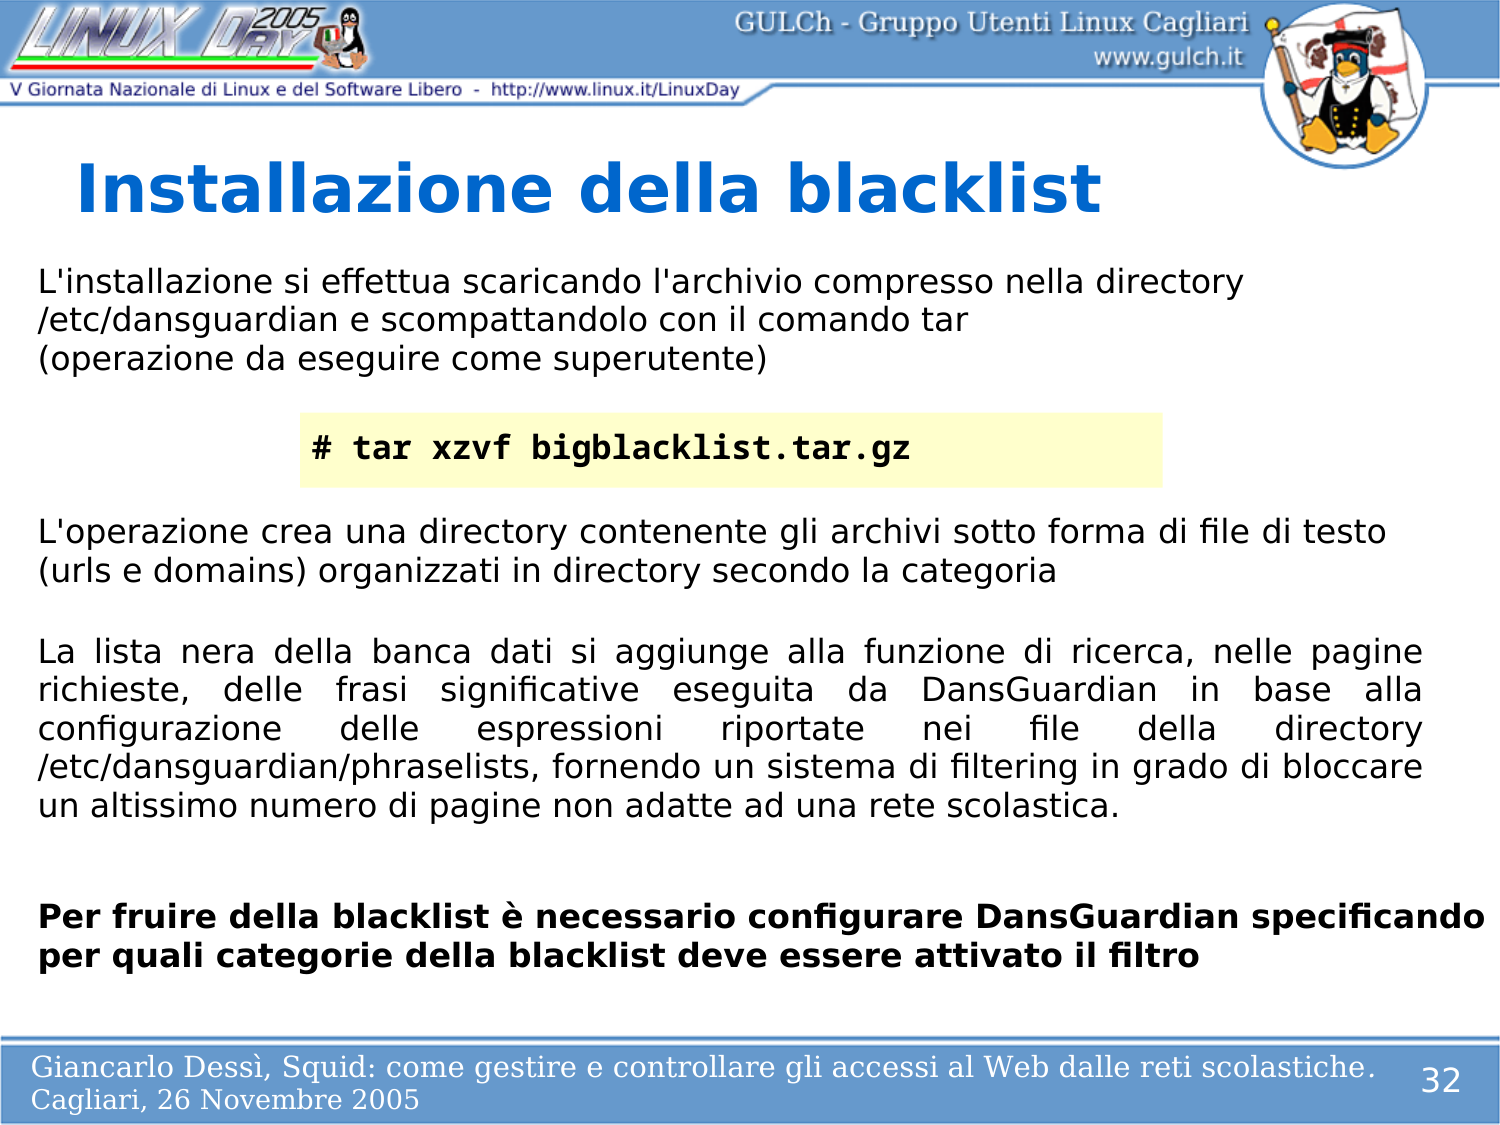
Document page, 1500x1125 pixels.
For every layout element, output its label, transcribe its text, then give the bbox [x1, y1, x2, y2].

text_box Per fruire della blacklist è necessario configurare DansGuardian specificando per quali categorie della blacklist deve essere attivato il filtro [37, 897, 1475, 976]
text_box L'operazione crea una directory contenente gli archivi sotto forma di file di testo (urls e domains) organizzati in directory secondo la categoria [37, 512, 1463, 590]
text_box La lista nera della banca dati si aggiunge alla funzione di ricerca, nelle pagine richieste, delle frasi significative eseguita da DansGuardian in base alla configurazione delle espressioni riportate nei file della directory /etc/dansguardian/phraselists, fornendo un sistema di filtering in grado di bloccare un altissimo numero di pagine non adatte ad una rete scolastica. [37, 632, 1463, 826]
text_box L'installazione si effettua scaricando l'archivio compresso nella directory /etc/dansguardian e scompattandolo con il comando tar (operazione da eseguire come superutente) [37, 262, 1463, 379]
text_box # tar xzvf bigblacklist.tar.gz [300, 412, 1163, 488]
picture [0, 0, 1500, 1125]
text_box Installazione della blacklist [75, 150, 1102, 229]
